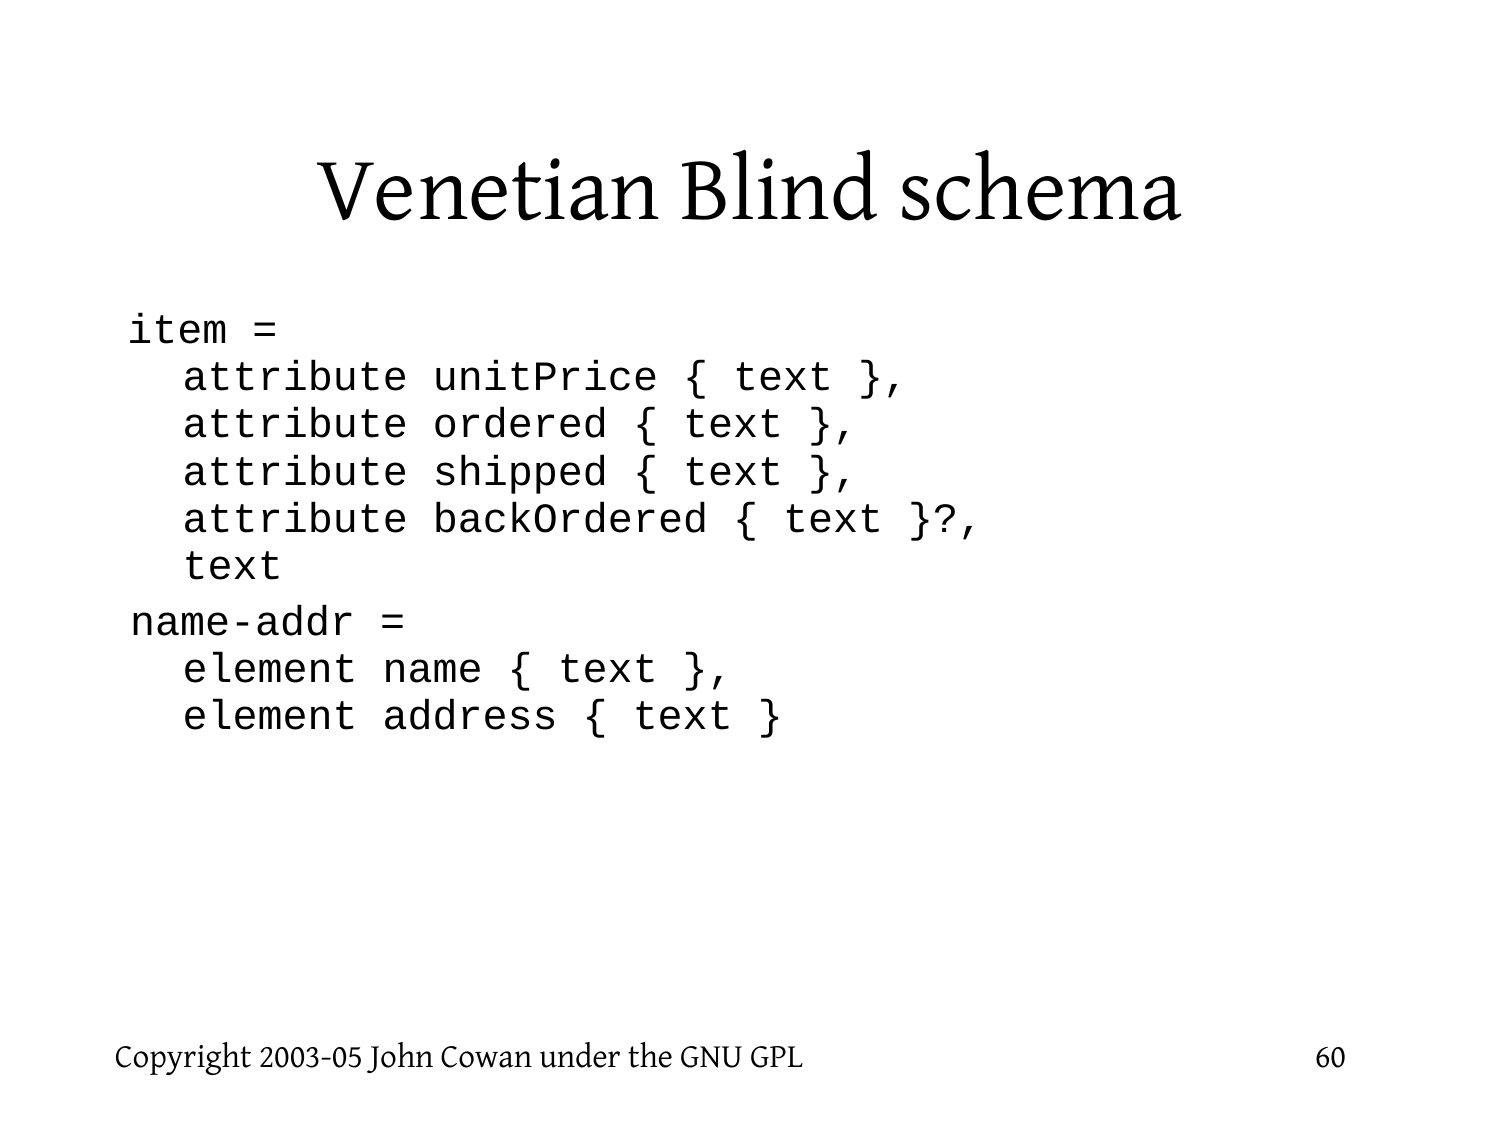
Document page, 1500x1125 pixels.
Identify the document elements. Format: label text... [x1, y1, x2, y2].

title Venetian Blind schema [112, 99, 1388, 288]
list item = attribute unitPrice { text }, attribute ordered { text }, attribute shipped { text }, attribute backOrdered { text }?, text name-addr = element name { text }, element address { text } [112, 301, 1388, 1019]
